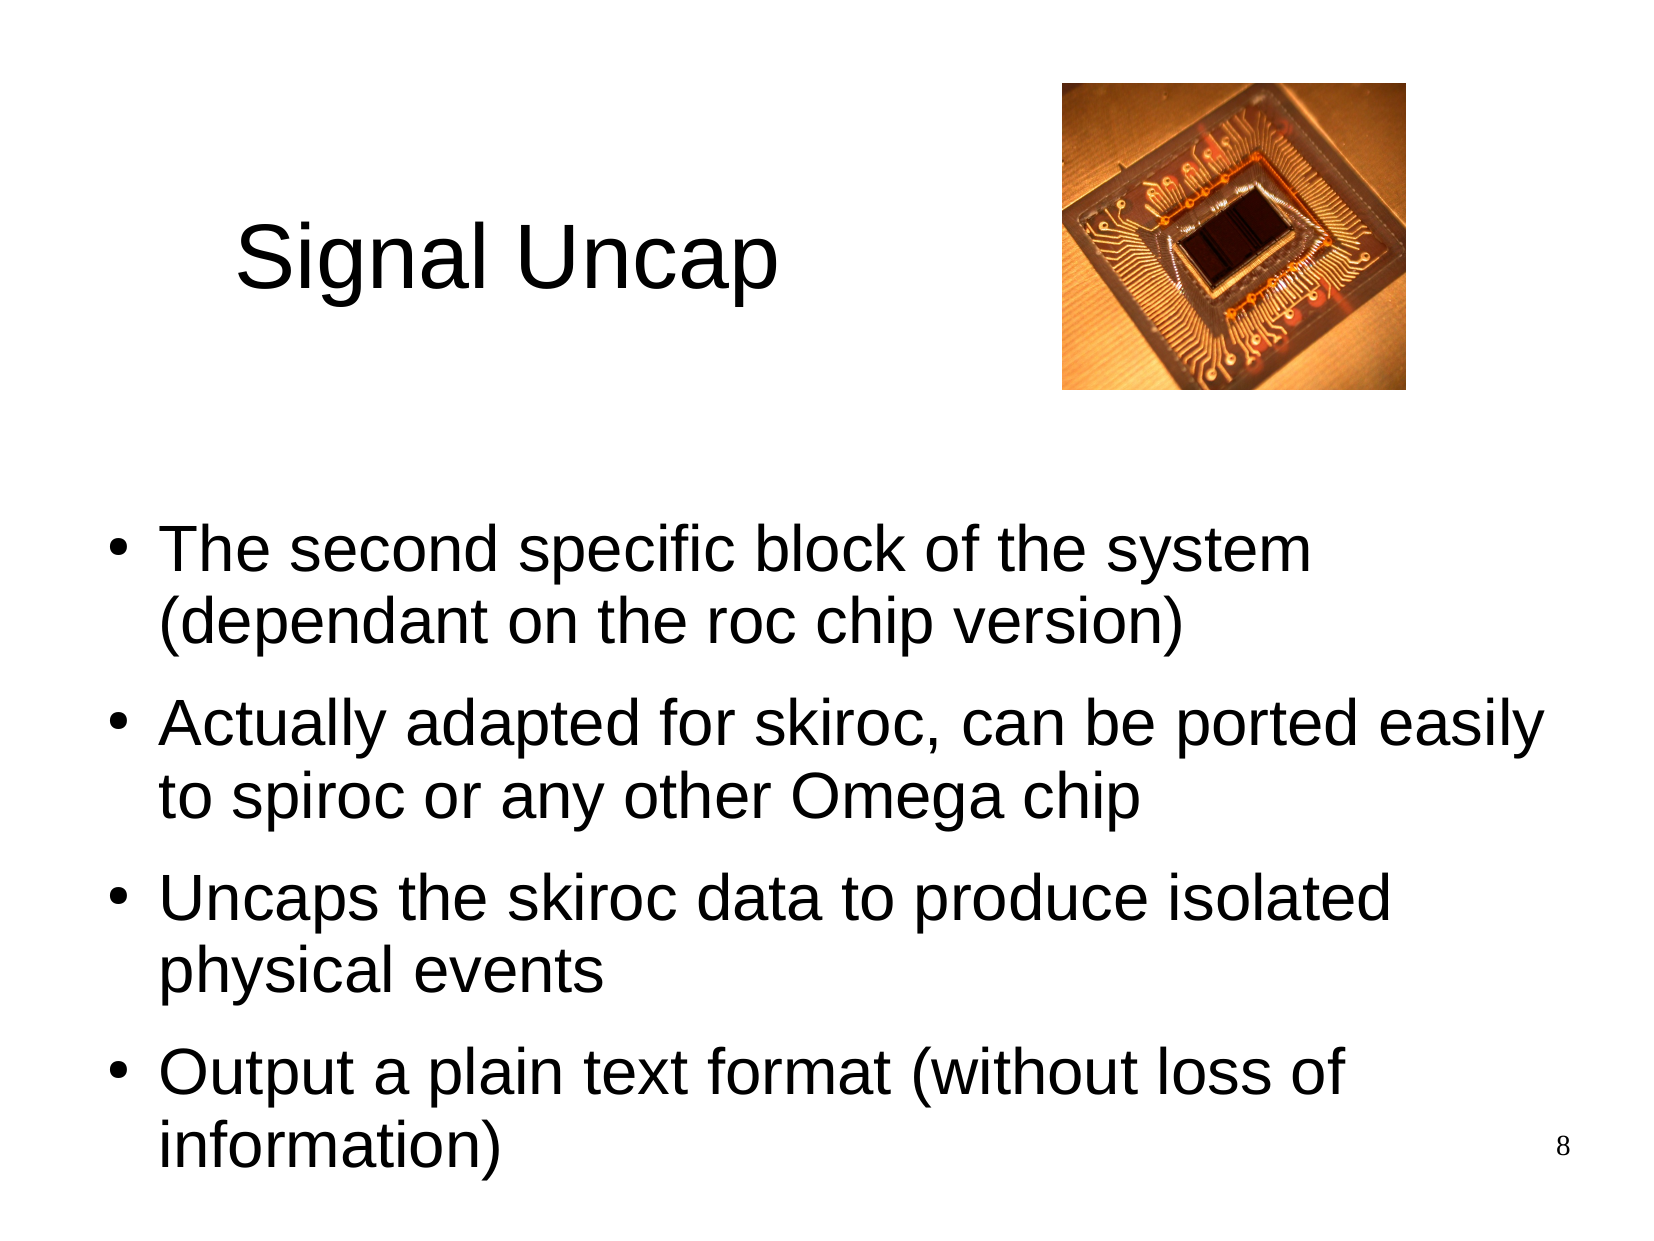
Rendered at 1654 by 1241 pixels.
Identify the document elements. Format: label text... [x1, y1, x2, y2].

picture [1062, 83, 1406, 390]
title Signal Uncap [82, 153, 934, 361]
list The second specific block of the system (dependant on the roc chip version) Actually adapted for skiroc, can be ported easily to spiroc or any other Omega chip Uncaps the skiroc data to produce isolated physical events Output a plain text format (without loss of information) [89, 512, 1578, 1182]
